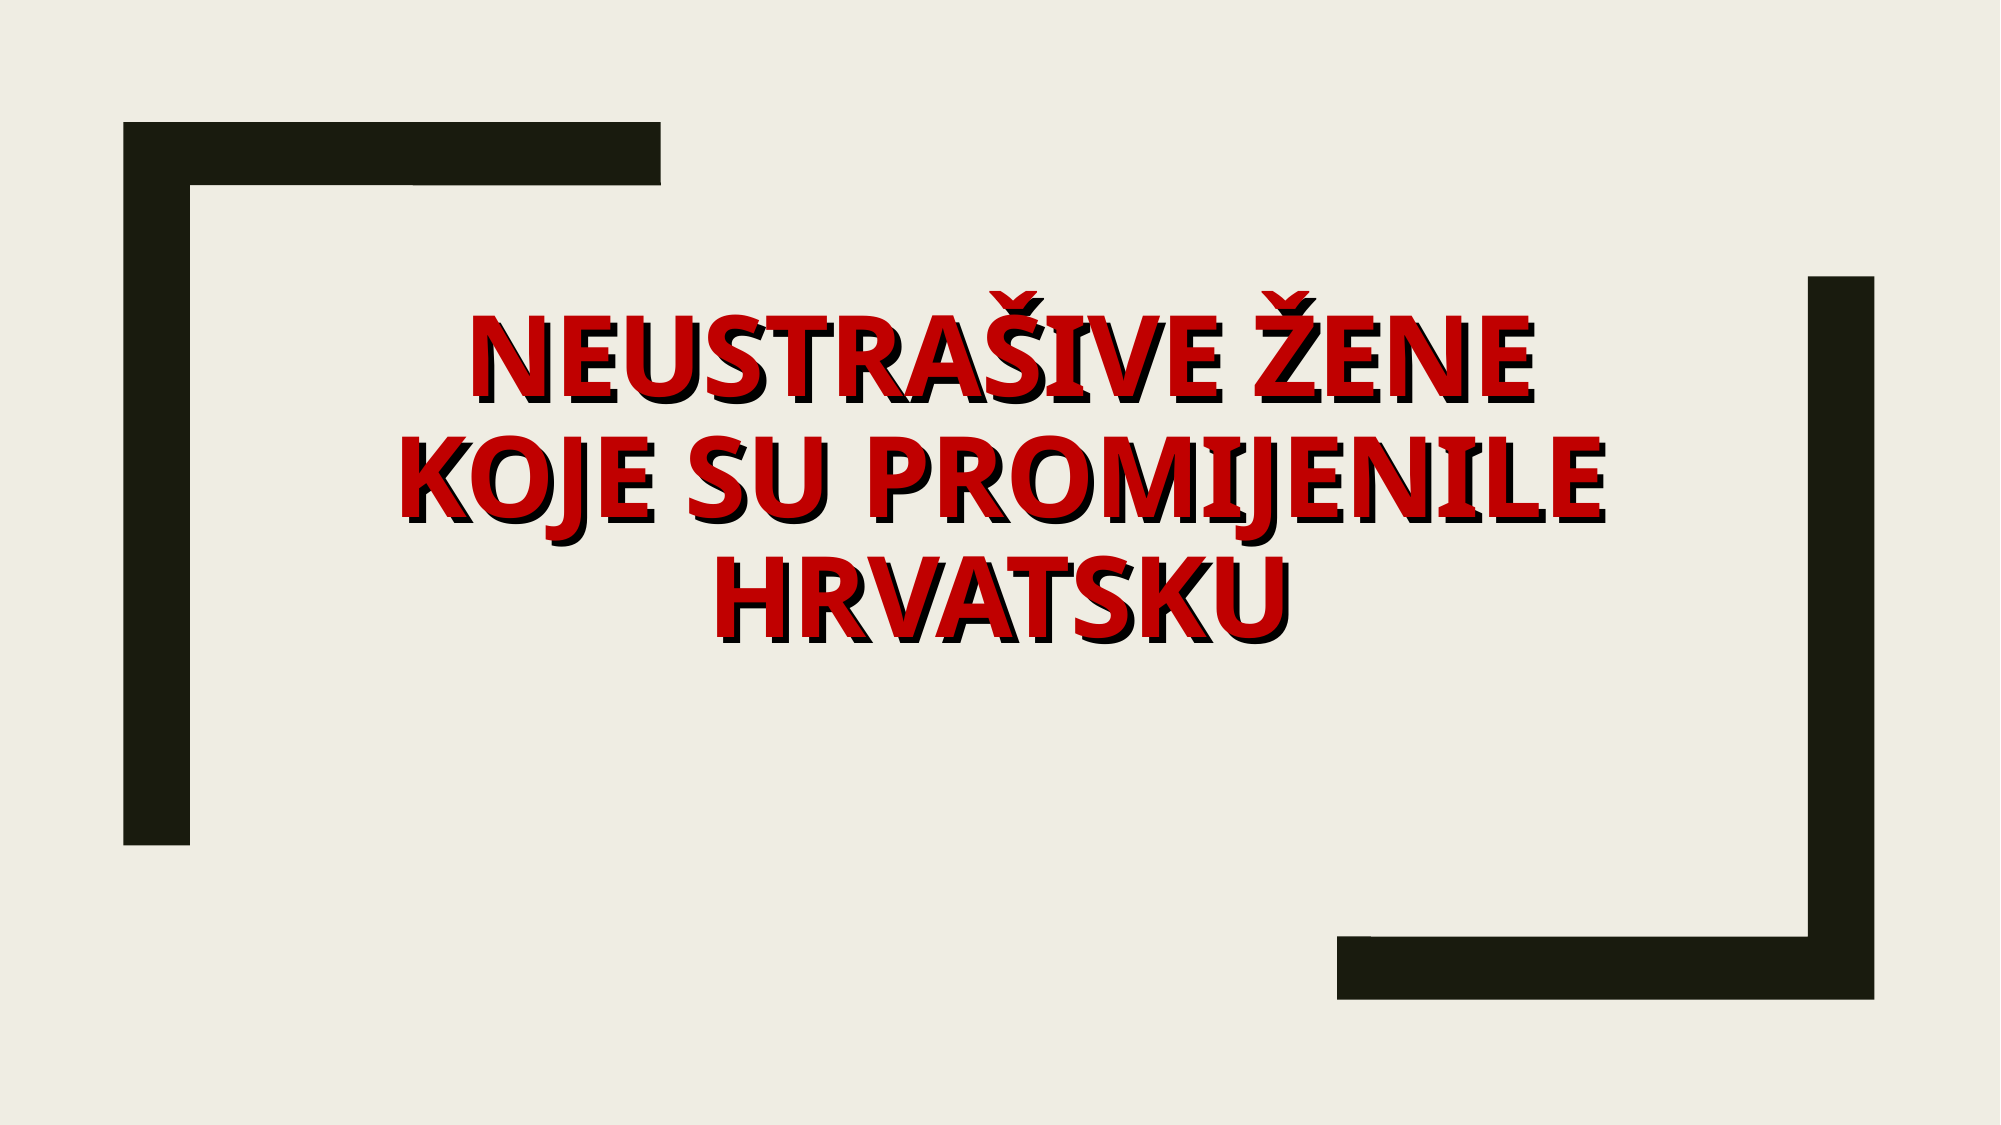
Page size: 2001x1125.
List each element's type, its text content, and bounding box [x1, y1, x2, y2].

title Neustrašive žene koje su promijenile hrvatsku [314, 293, 1686, 638]
